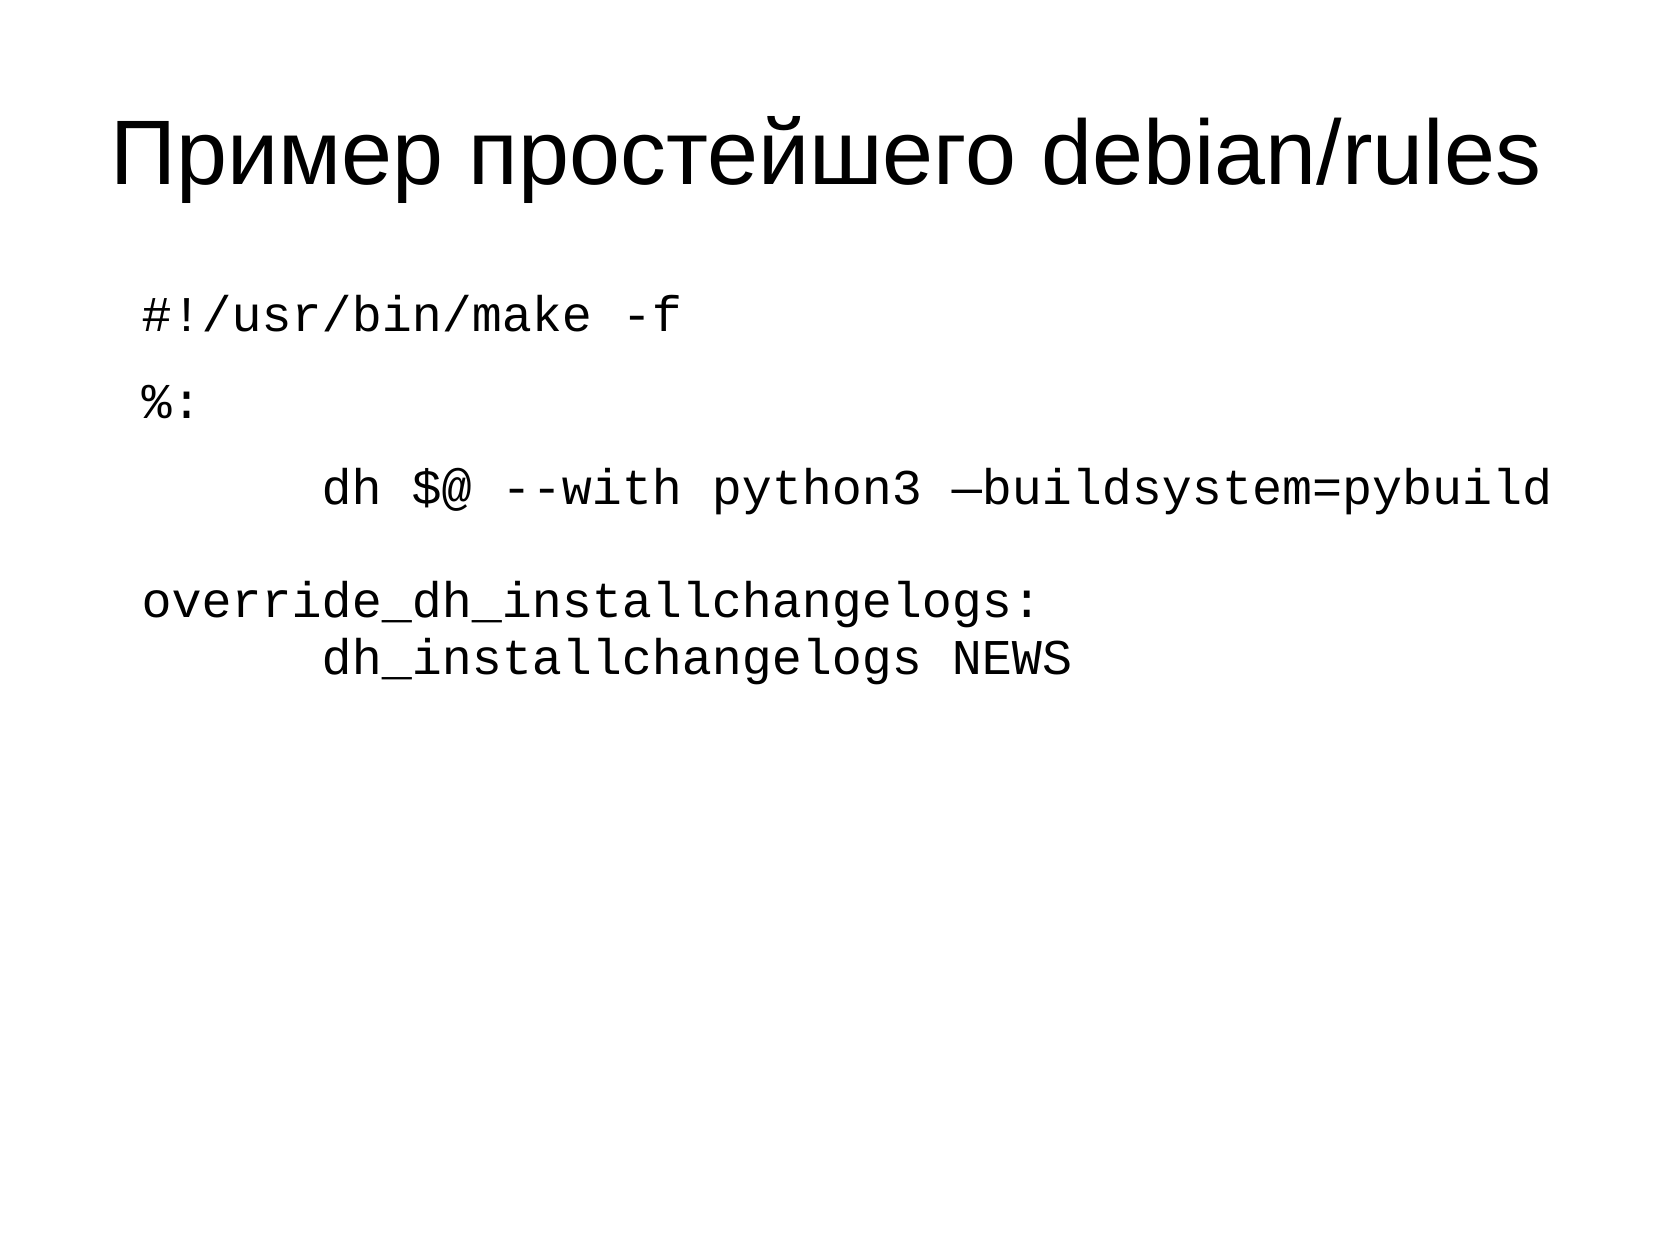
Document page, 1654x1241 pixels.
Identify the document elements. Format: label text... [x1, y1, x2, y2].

list #!/usr/bin/make -f %: dh $@ --with python3 —buildsystem=pybuild override_dh_installchangelogs: dh_installchangelogs NEWS [70, 290, 1607, 1010]
title Пример простейшего debian/rules [82, 49, 1571, 257]
